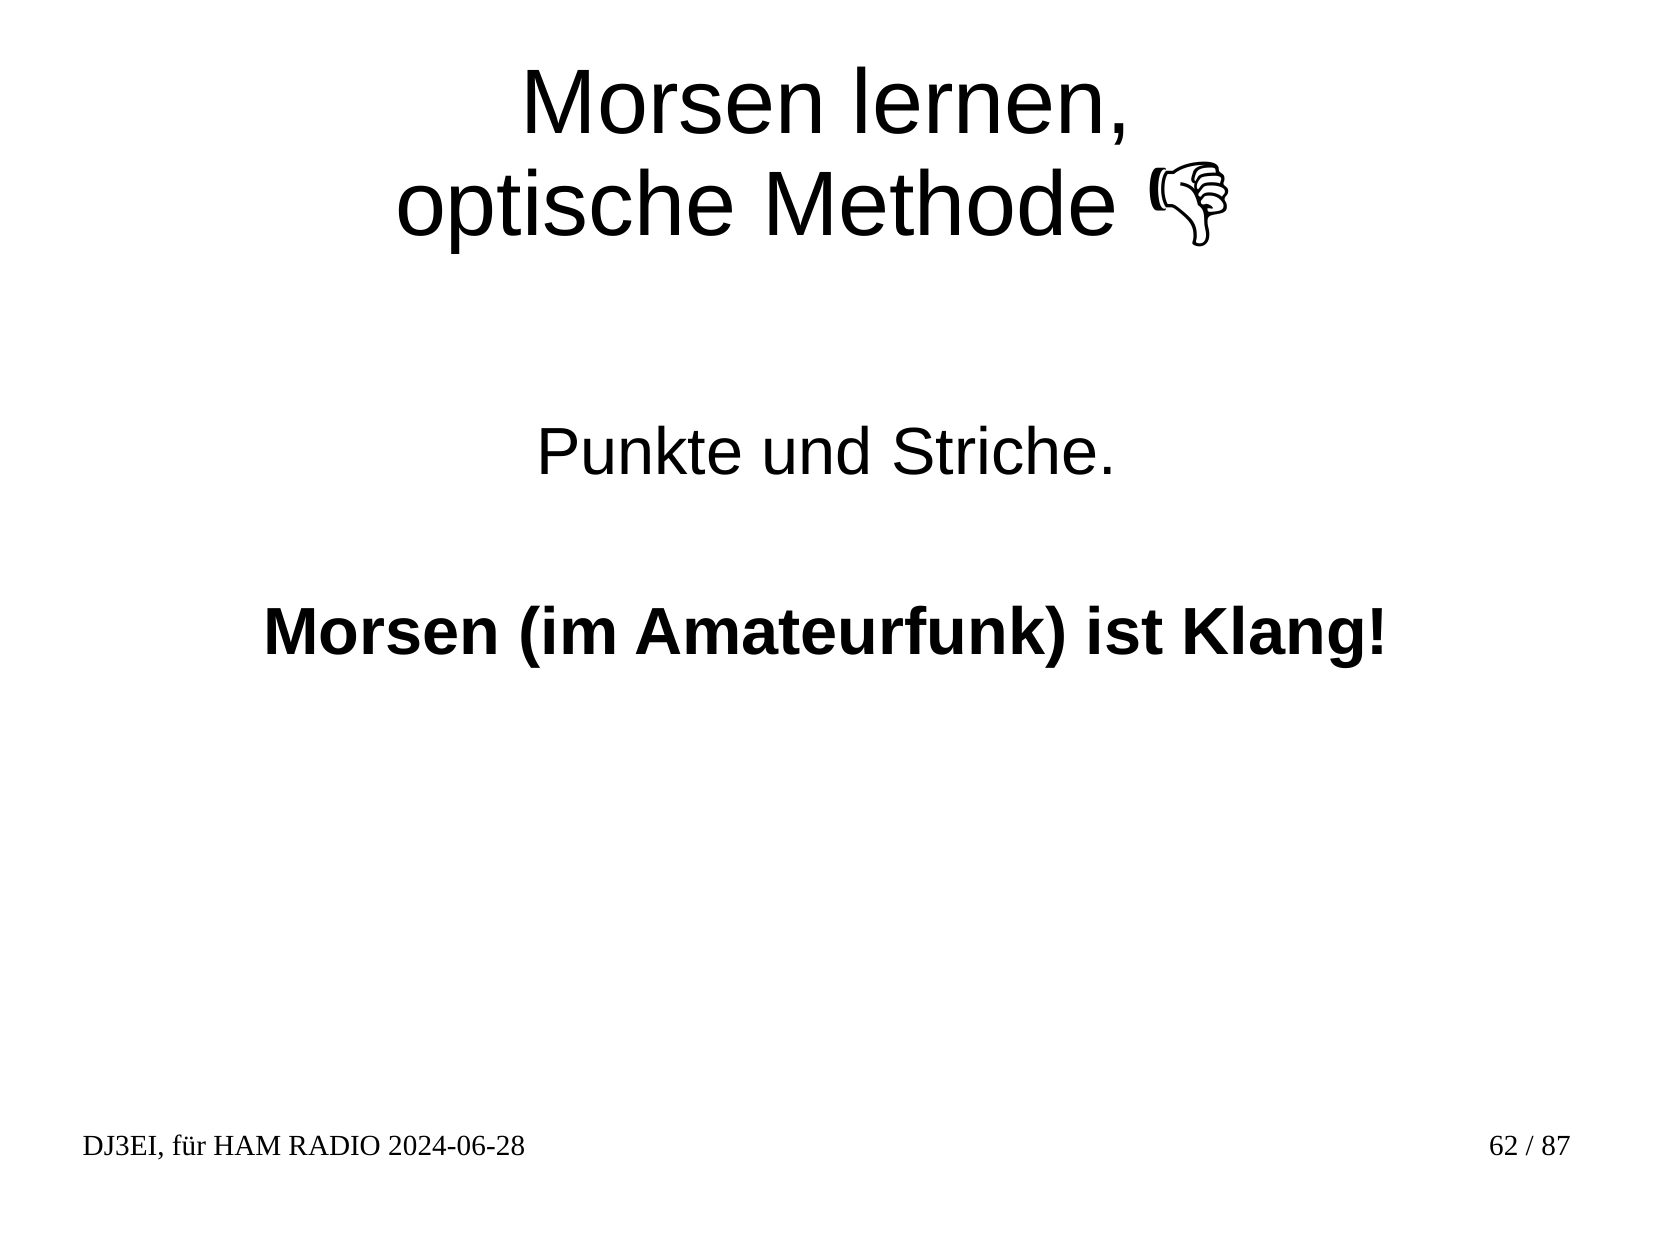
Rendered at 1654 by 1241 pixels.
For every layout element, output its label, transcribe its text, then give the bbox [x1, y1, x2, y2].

list Punkte und Striche. Morsen (im Amateurfunk) ist Klang! [82, 414, 1571, 1075]
title Morsen lernen, optische Methode 👎 [82, 49, 1571, 257]
